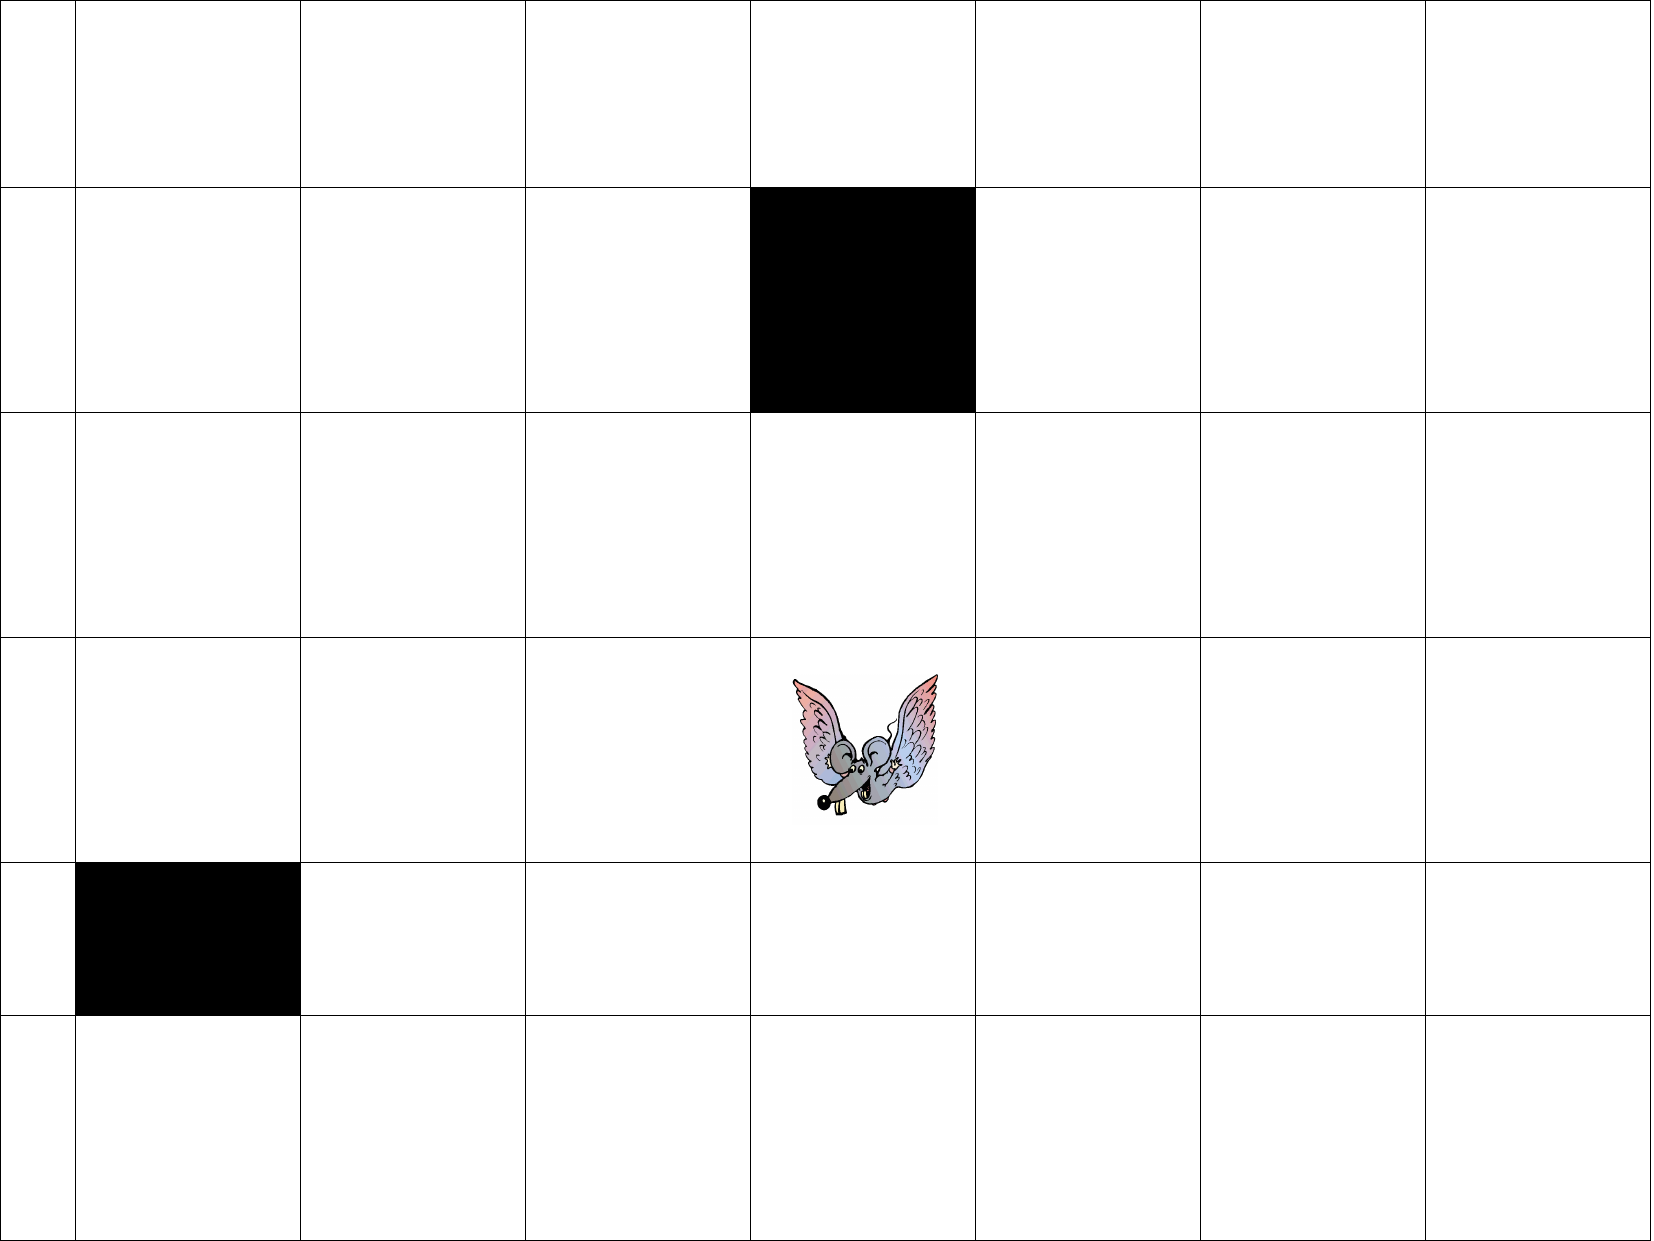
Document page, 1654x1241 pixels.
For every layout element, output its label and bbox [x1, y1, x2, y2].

picture [792, 674, 938, 826]
text_box [0, 0, 1651, 1241]
